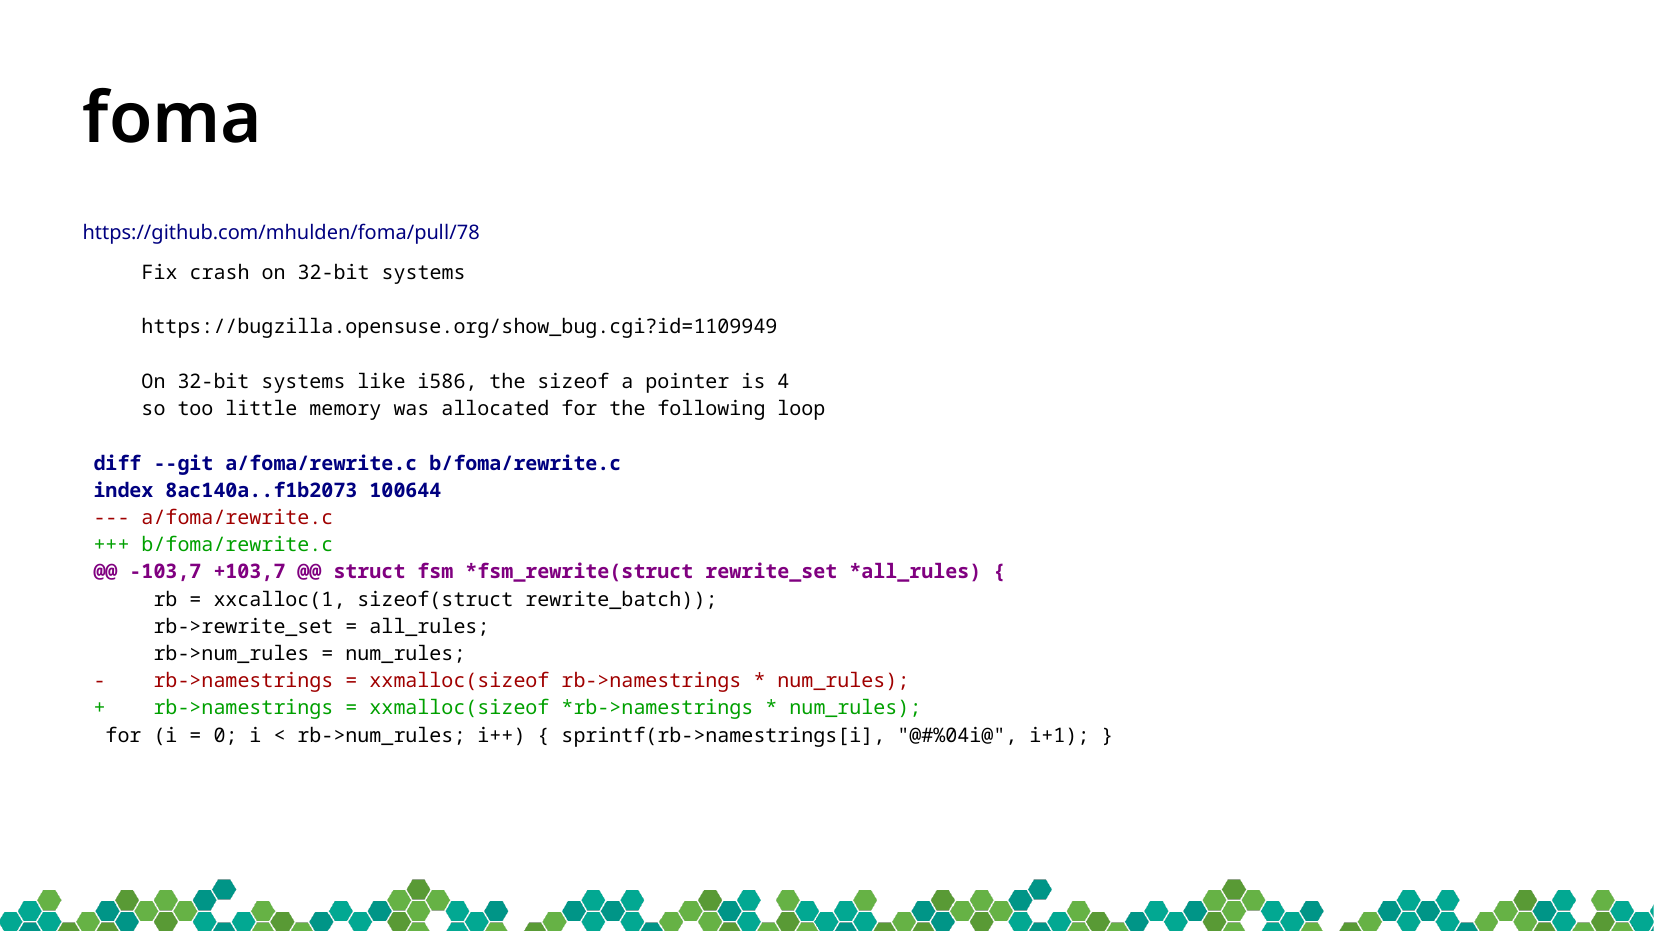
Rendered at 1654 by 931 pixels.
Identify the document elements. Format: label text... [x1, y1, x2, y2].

list https://github.com/mhulden/foma/pull/78 Fix crash on 32-bit systems https://bugzilla.opensuse.org/show_bug.cgi?id=1109949 On 32-bit systems like i586, the sizeof a pointer is 4 so too little memory was allocated for the following loop diff --git a/foma/rewrite.c b/foma/rewrite.c index 8ac140a..f1b2073 100644 --- a/foma/rewrite.c +++ b/foma/rewrite.c @@ -103,7 +103,7 @@ struct fsm *fsm_rewrite(struct rewrite_set *all_rules) { rb = xxcalloc(1, sizeof(struct rewrite_batch)); rb->rewrite_set = all_rules; rb->num_rules = num_rules; - rb->namestrings = xxmalloc(sizeof rb->namestrings * num_rules); + rb->namestrings = xxmalloc(sizeof *rb->namestrings * num_rules); for (i = 0; i < rb->num_rules; i++) { sprintf(rb->namestrings[i], "@#%04i@", i+1); } [82, 217, 1571, 758]
title foma [82, 37, 1571, 193]
picture [0, 871, 1654, 931]
